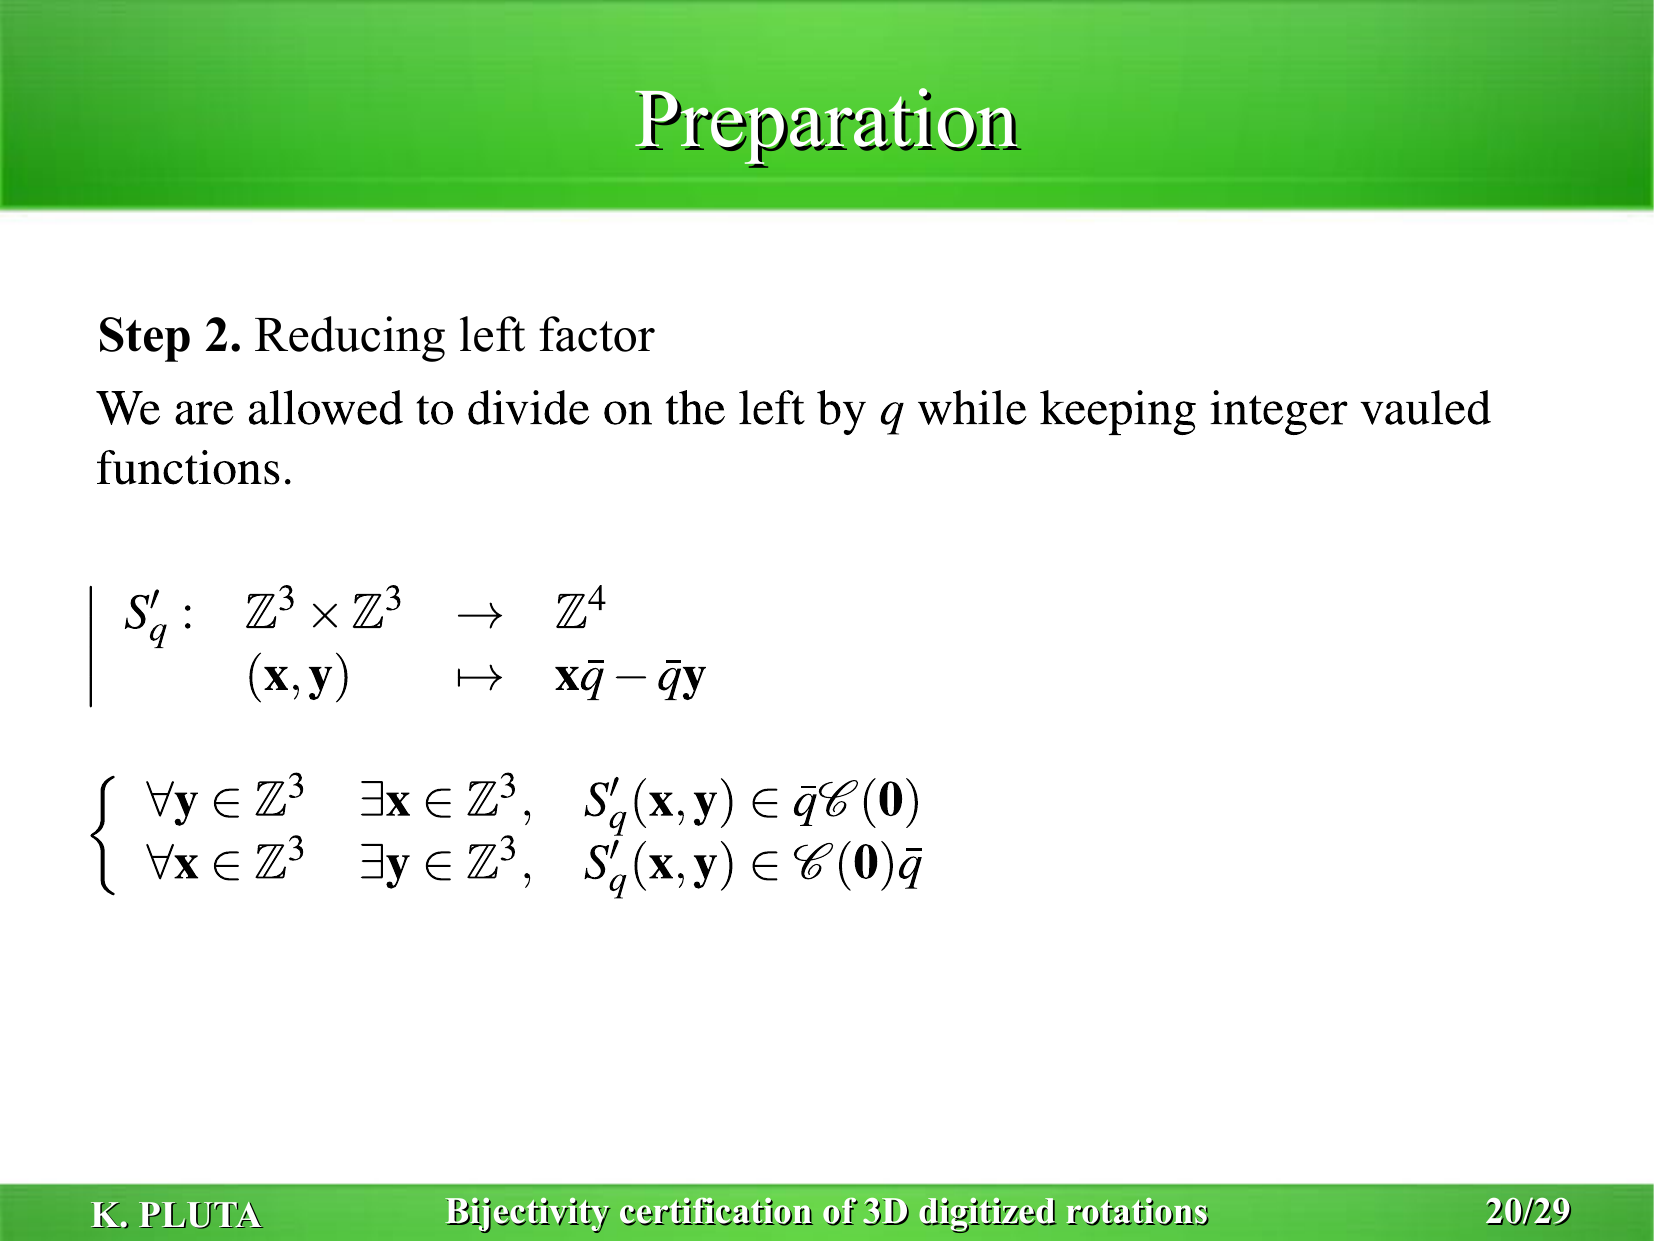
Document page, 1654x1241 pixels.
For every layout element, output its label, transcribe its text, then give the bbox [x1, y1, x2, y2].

text_box Step 2. Reducing left factor [82, 299, 1201, 370]
text_box [96, 390, 1492, 485]
text_box [82, 585, 707, 708]
title Preparation [82, 47, 1571, 189]
text_box [83, 772, 923, 899]
picture [0, 0, 1654, 1241]
